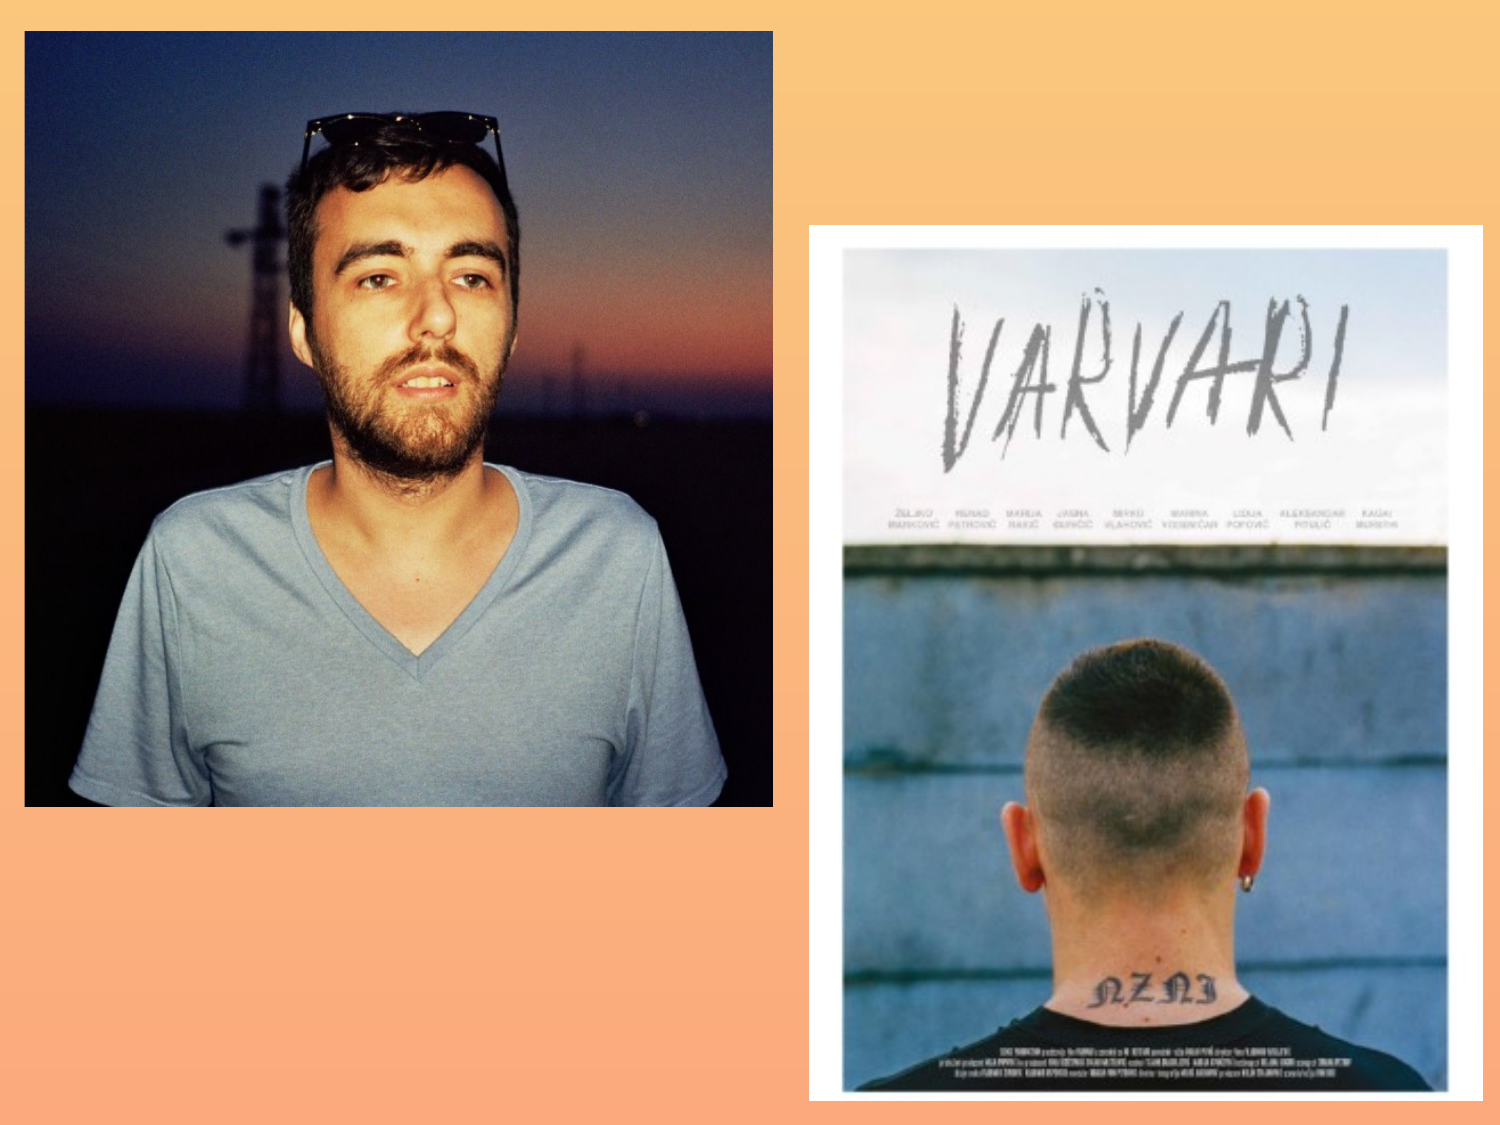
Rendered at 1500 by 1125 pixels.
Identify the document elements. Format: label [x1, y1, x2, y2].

picture [24, 31, 773, 807]
picture [809, 225, 1483, 1101]
